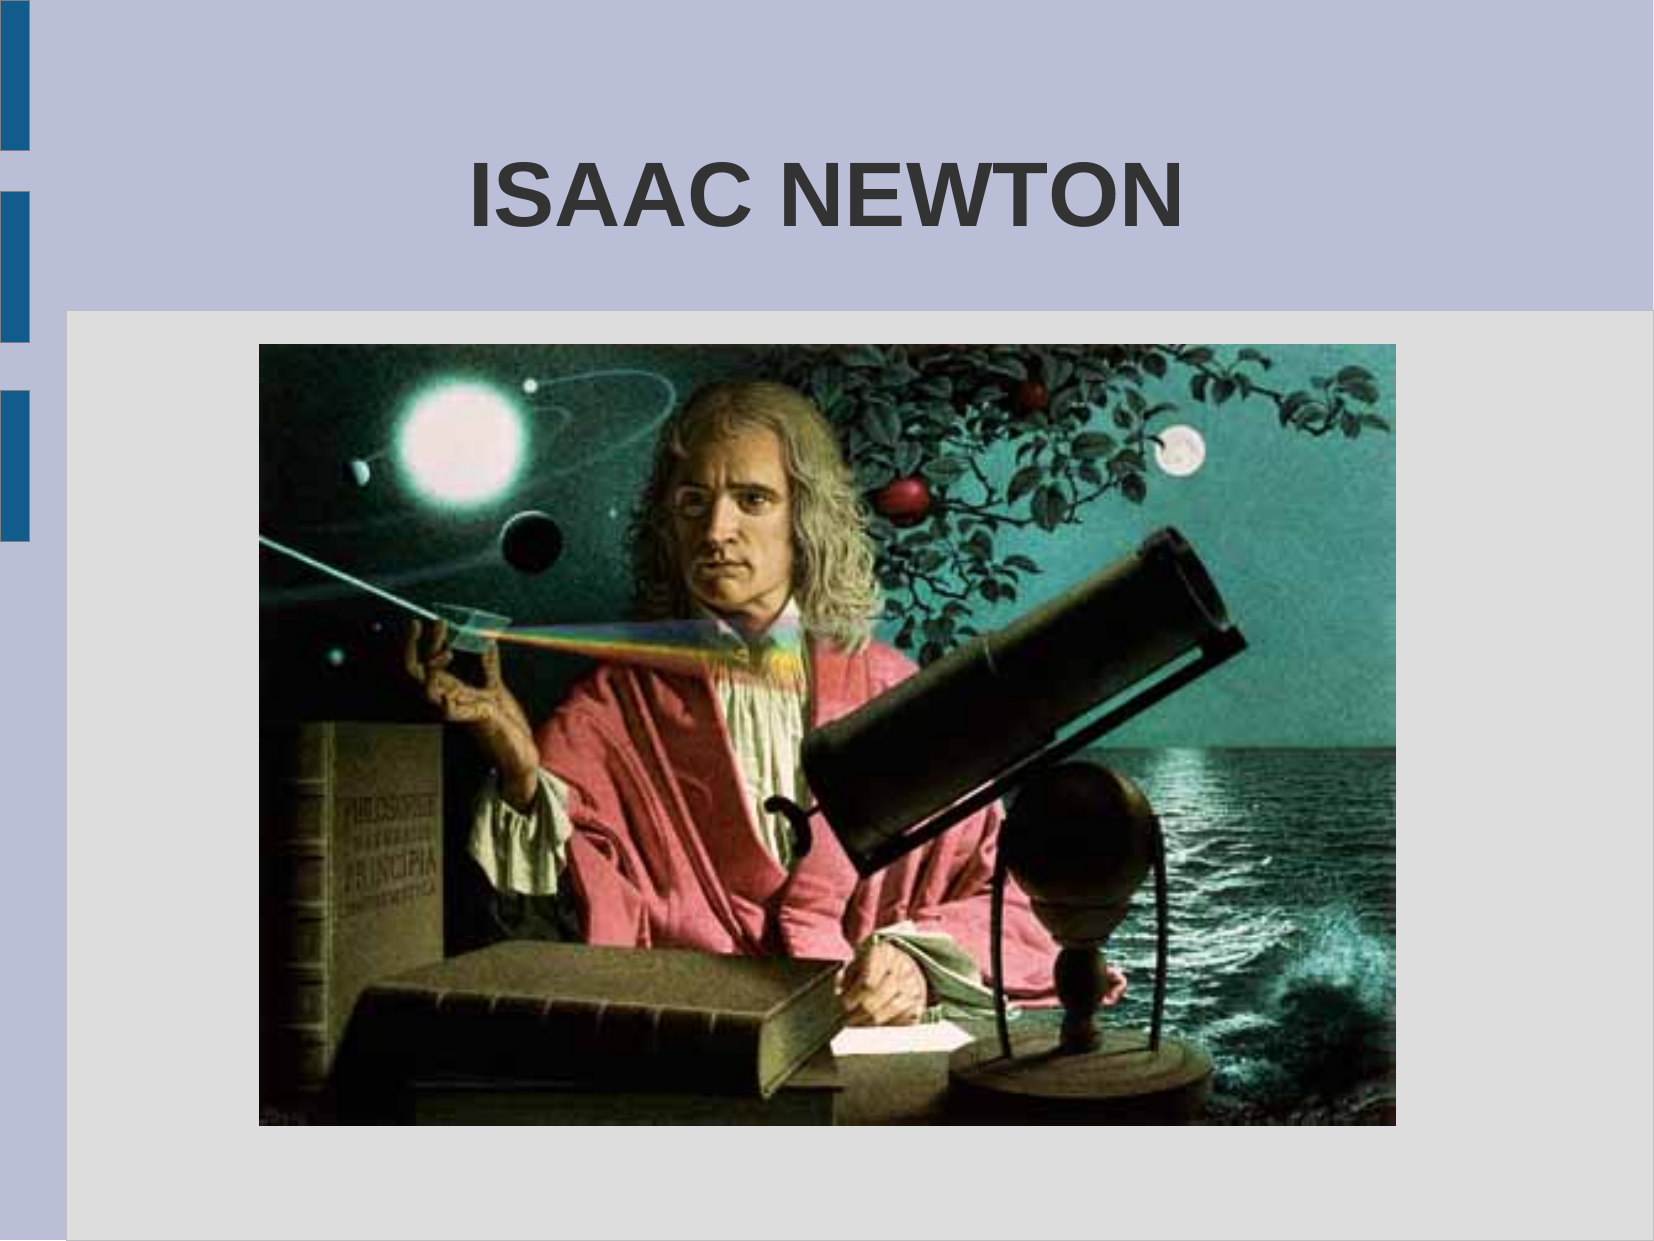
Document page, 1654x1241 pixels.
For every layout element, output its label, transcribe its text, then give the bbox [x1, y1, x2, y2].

picture [259, 344, 1396, 1126]
title ISAAC NEWTON [121, 91, 1534, 299]
